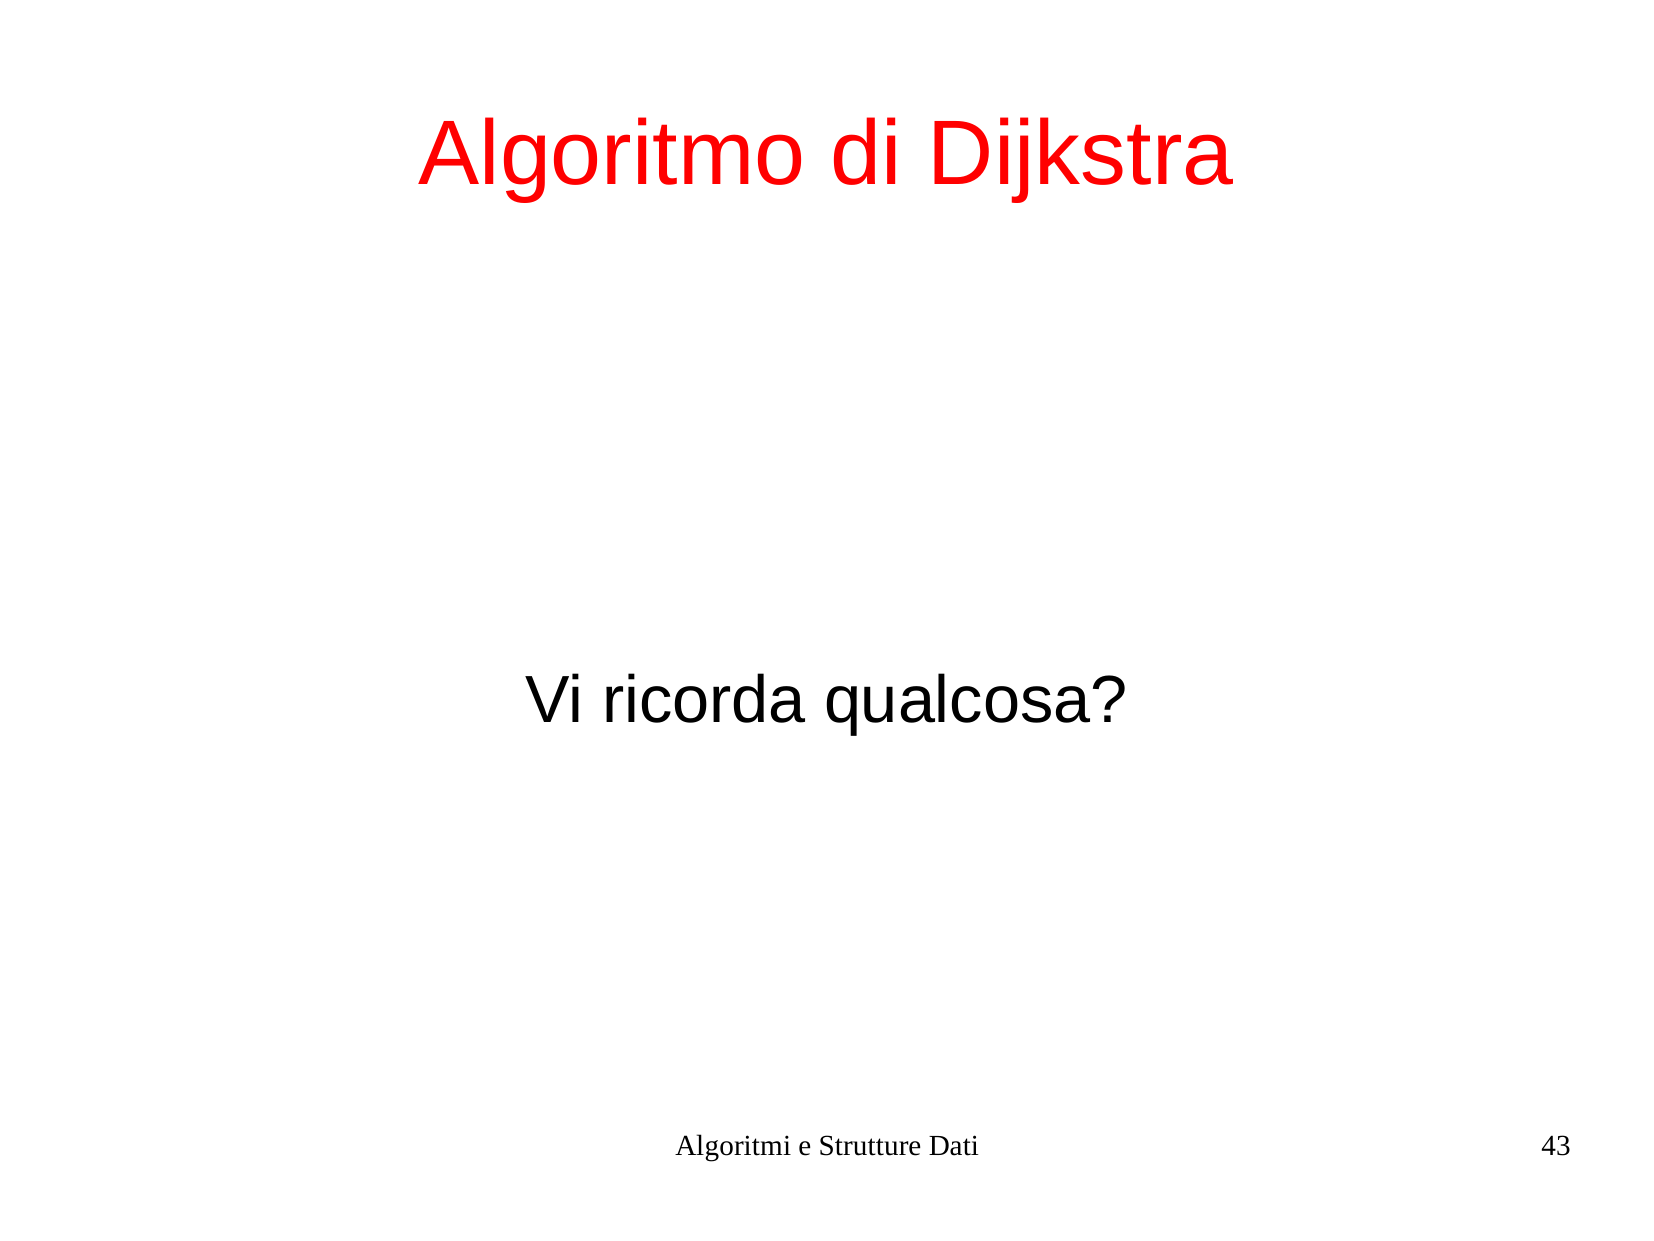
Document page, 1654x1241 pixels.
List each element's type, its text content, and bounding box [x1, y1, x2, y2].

title Algoritmo di Dijkstra [82, 49, 1571, 257]
subtitle Vi ricorda qualcosa? [82, 290, 1571, 1109]
